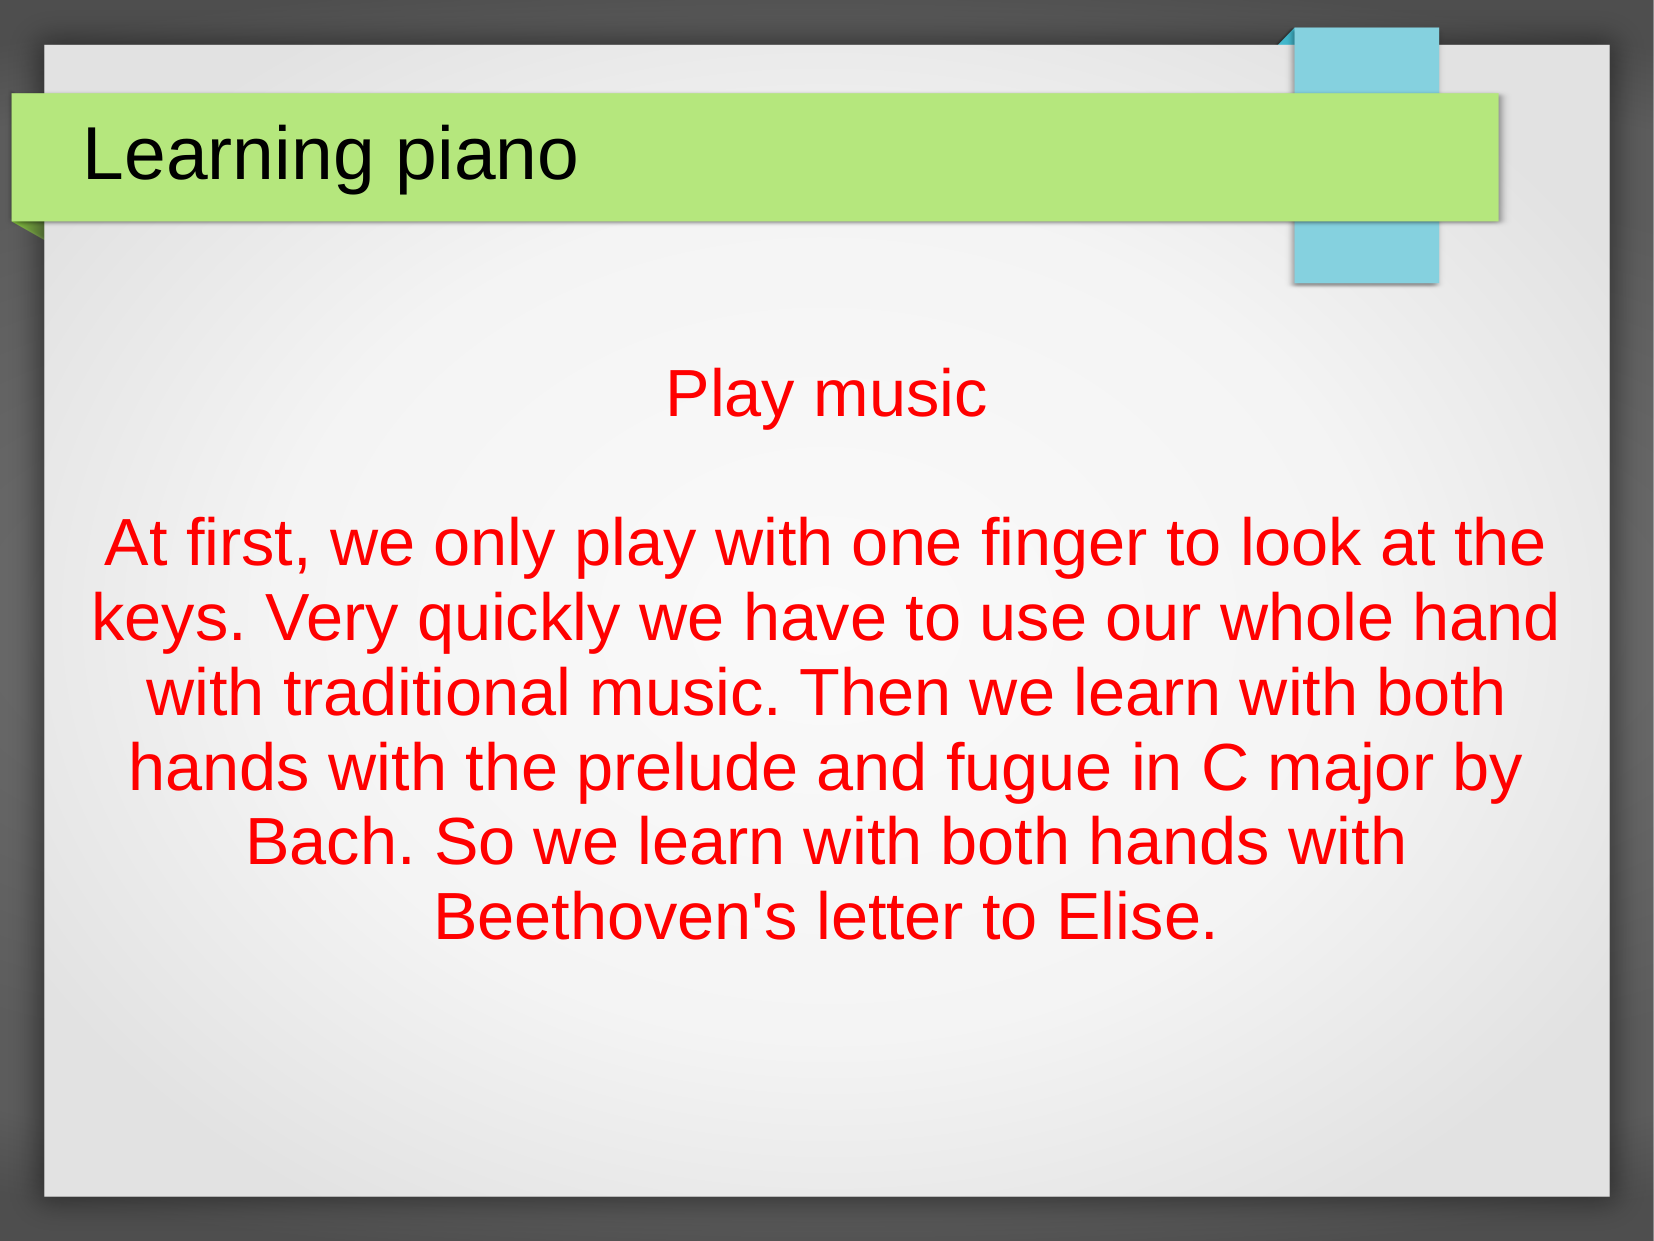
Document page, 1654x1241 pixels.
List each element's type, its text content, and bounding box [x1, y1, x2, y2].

subtitle Play music At first, we only play with one finger to look at the keys. Very quickly we have to use our whole hand with traditional music. Then we learn with both hands with the prelude and fugue in C major by Bach. So we learn with both hands with Beethoven's letter to Elise. [82, 295, 1571, 1015]
picture [0, 0, 1654, 1241]
title Learning piano [82, 94, 1264, 213]
